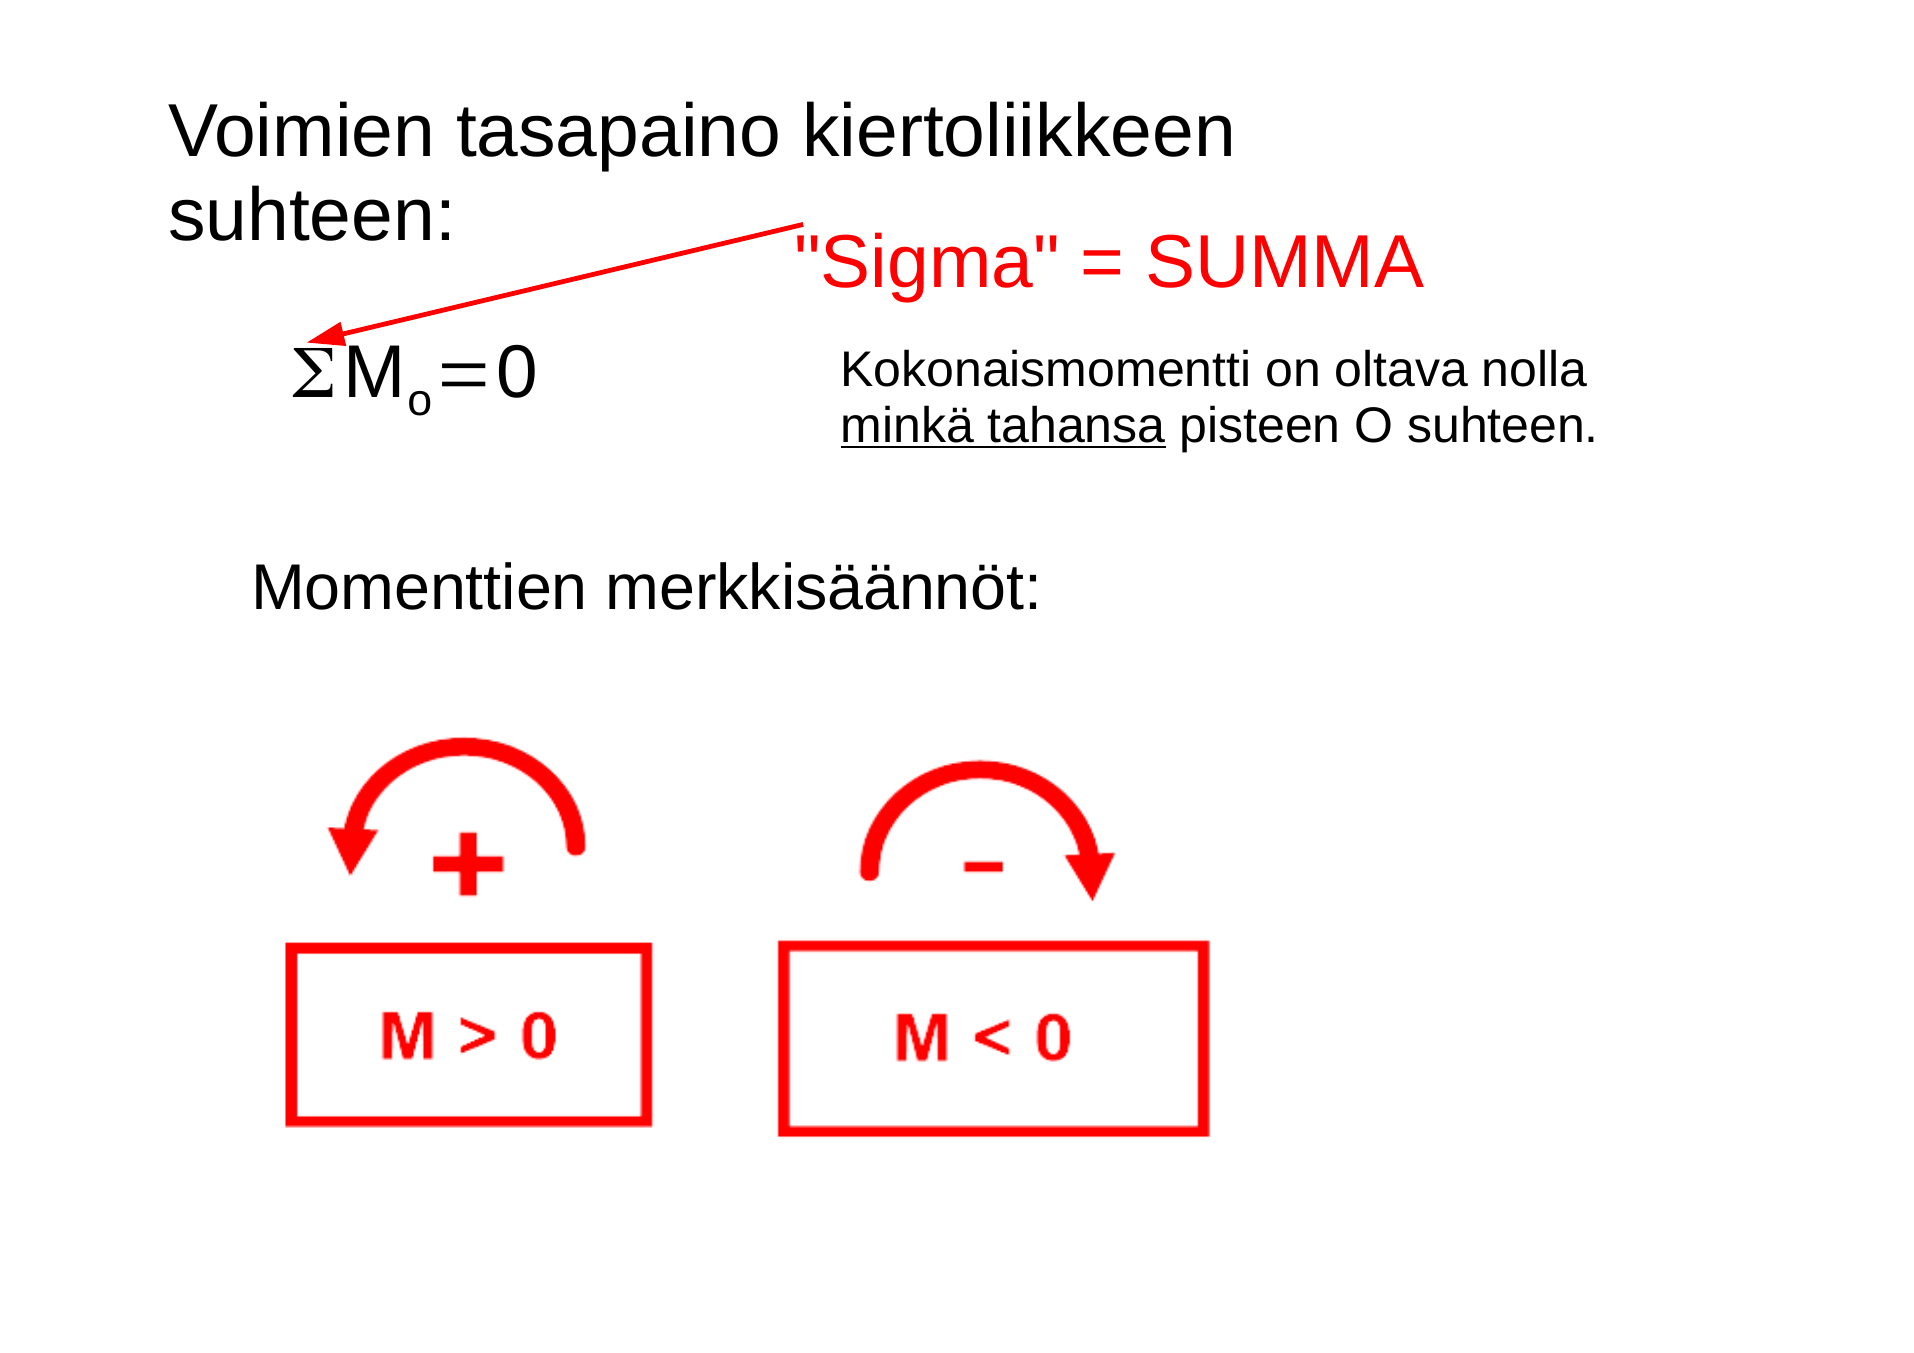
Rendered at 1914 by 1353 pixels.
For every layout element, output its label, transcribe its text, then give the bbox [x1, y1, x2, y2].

text_box Voimien tasapaino kiertoliikkeen suhteen: [153, 80, 1521, 264]
picture [188, 641, 1277, 1205]
chart [283, 329, 544, 426]
text_box Voimien tasapaino kiertoliikkeen suhteen: [652, 233, 779, 264]
text_box Momenttien merkkisäännöt: [236, 543, 1058, 631]
text_box "Sigma" = SUMMA [779, 212, 1630, 396]
text_box Kokonaismomentti on oltava nolla minkä tahansa pisteen O suhteen. [825, 334, 1725, 461]
